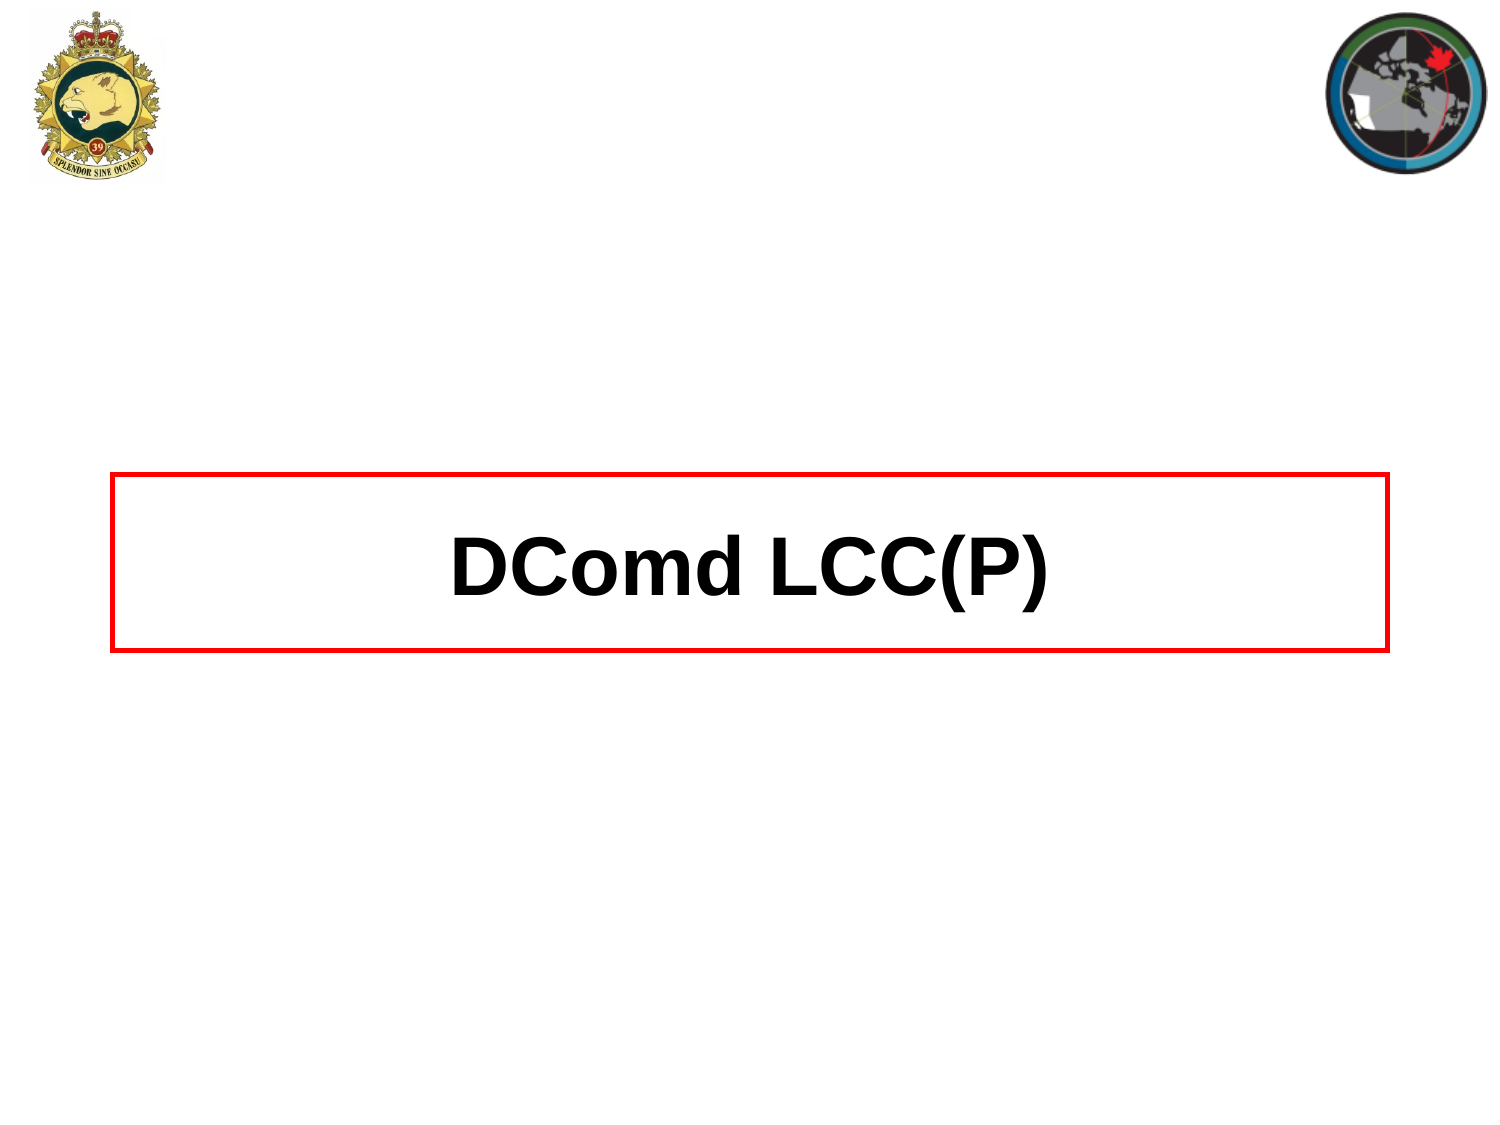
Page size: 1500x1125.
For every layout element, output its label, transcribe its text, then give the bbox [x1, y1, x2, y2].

title DComd LCC(P) [112, 474, 1388, 651]
